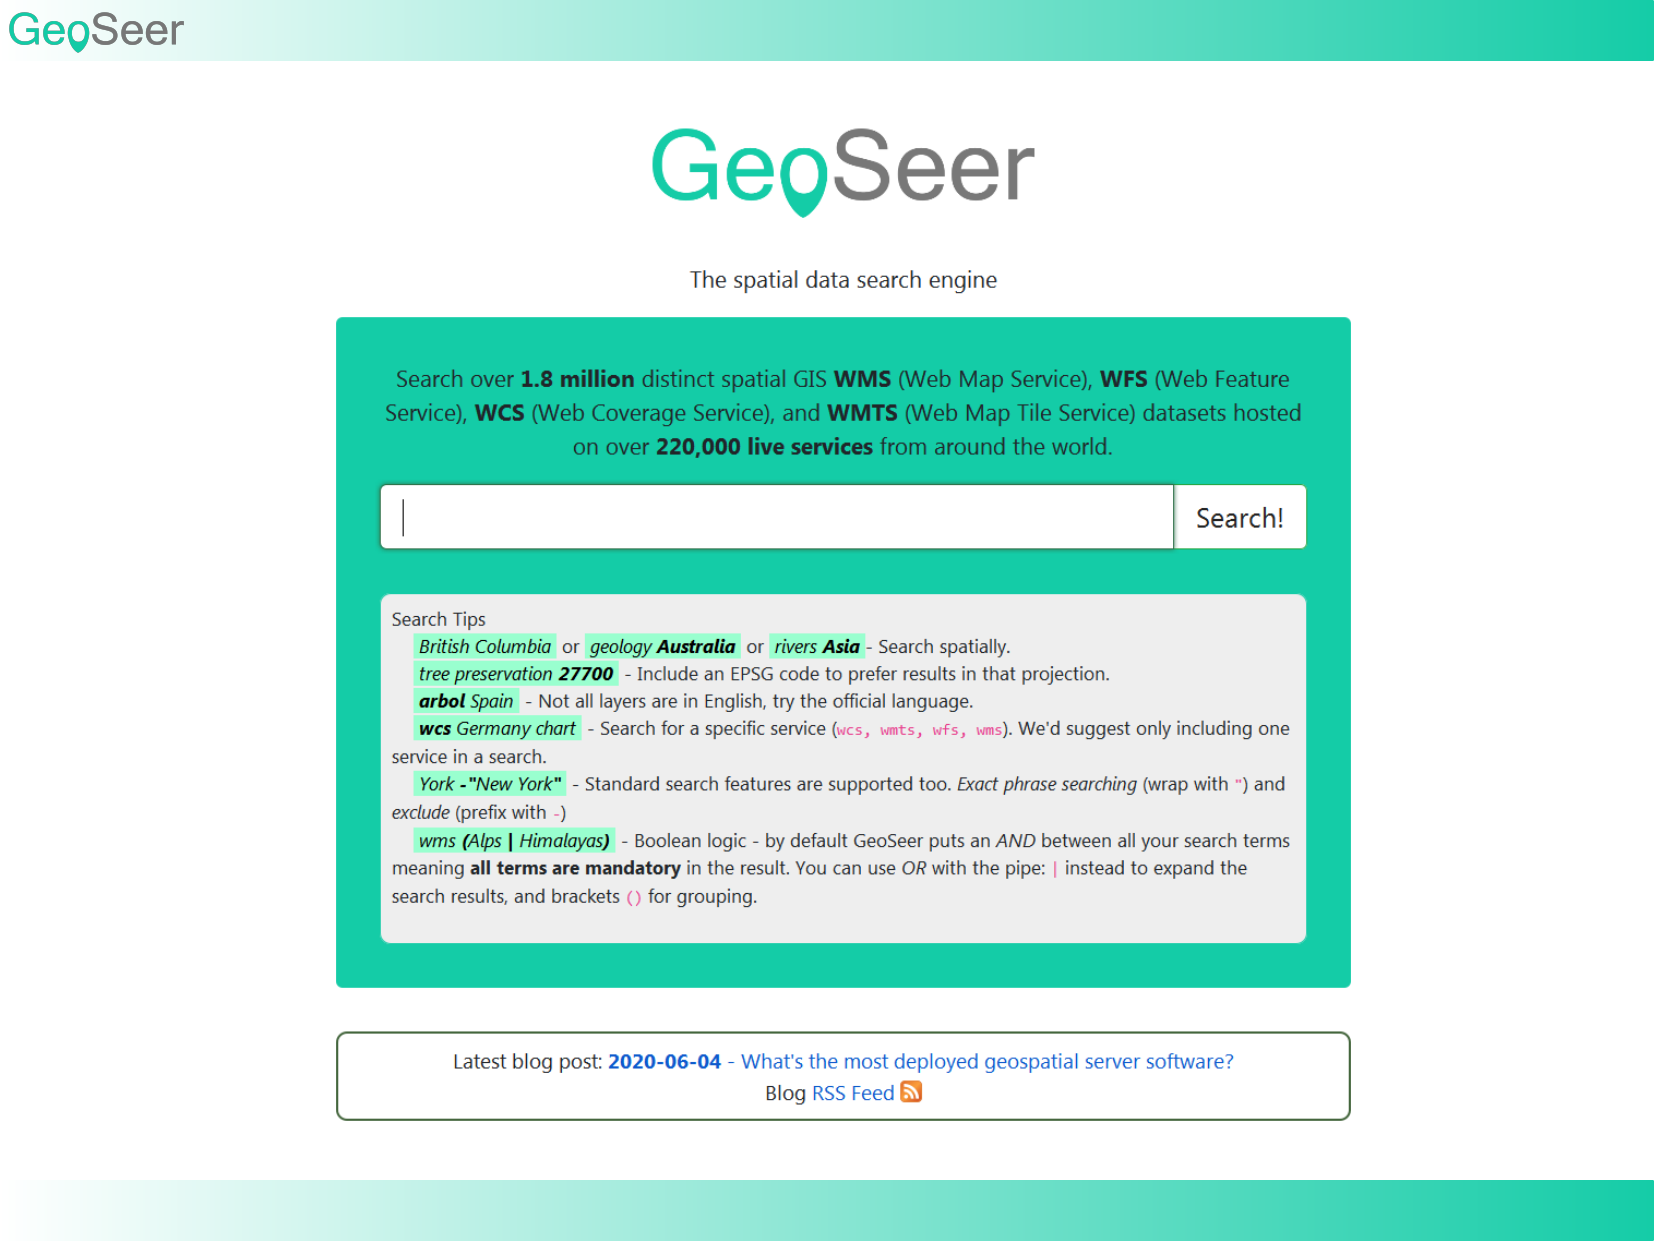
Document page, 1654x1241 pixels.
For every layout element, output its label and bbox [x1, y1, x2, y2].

picture [7, 10, 186, 55]
picture [287, 98, 1375, 1146]
